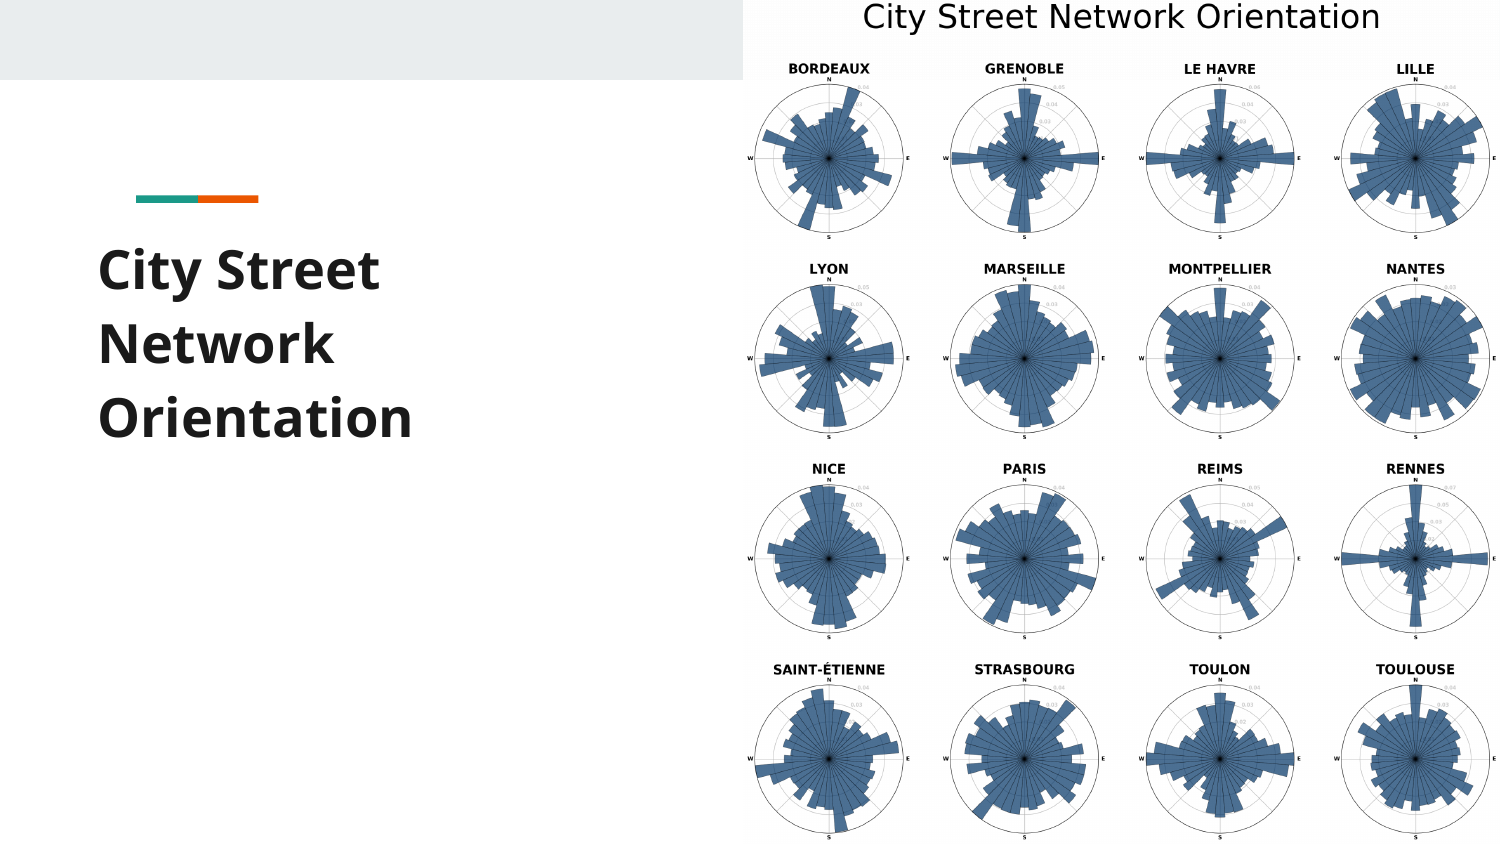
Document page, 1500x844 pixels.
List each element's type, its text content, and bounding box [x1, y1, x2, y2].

title City Street Network Orientation [82, 216, 743, 730]
picture [743, 0, 1500, 844]
